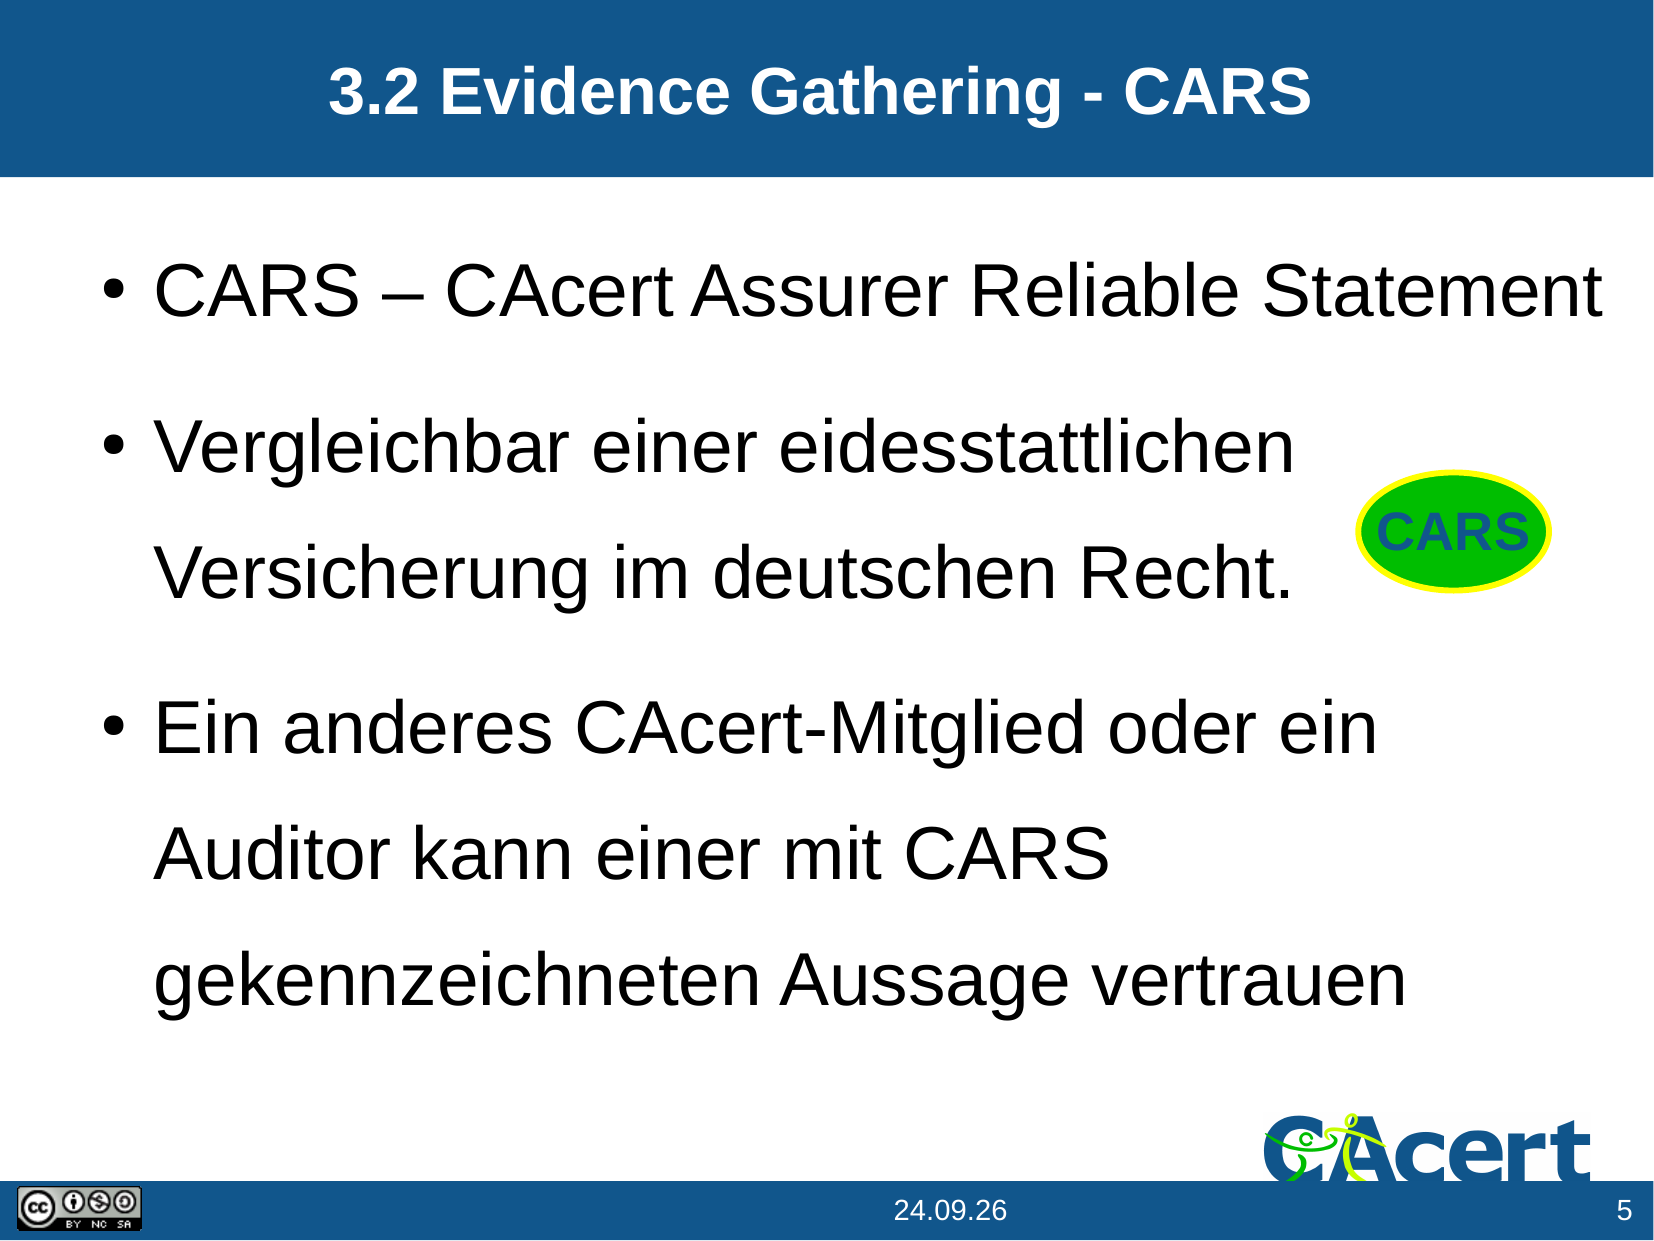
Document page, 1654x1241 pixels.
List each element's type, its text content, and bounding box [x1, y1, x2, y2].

title 3.2 Evidence Gathering - CARS [76, 17, 1565, 166]
picture [1263, 1112, 1591, 1181]
text_box CARS [1358, 472, 1550, 591]
picture [17, 1186, 142, 1231]
list CARS – CAcert Assurer Reliable Statement Vergleichbar einer eidesstattlichen Versicherung im deutschen Recht. Ein anderes CAcert-Mitglied oder ein Auditor kann einer mit CARS gekennzeichneten Aussage vertrauen [82, 206, 1625, 1065]
